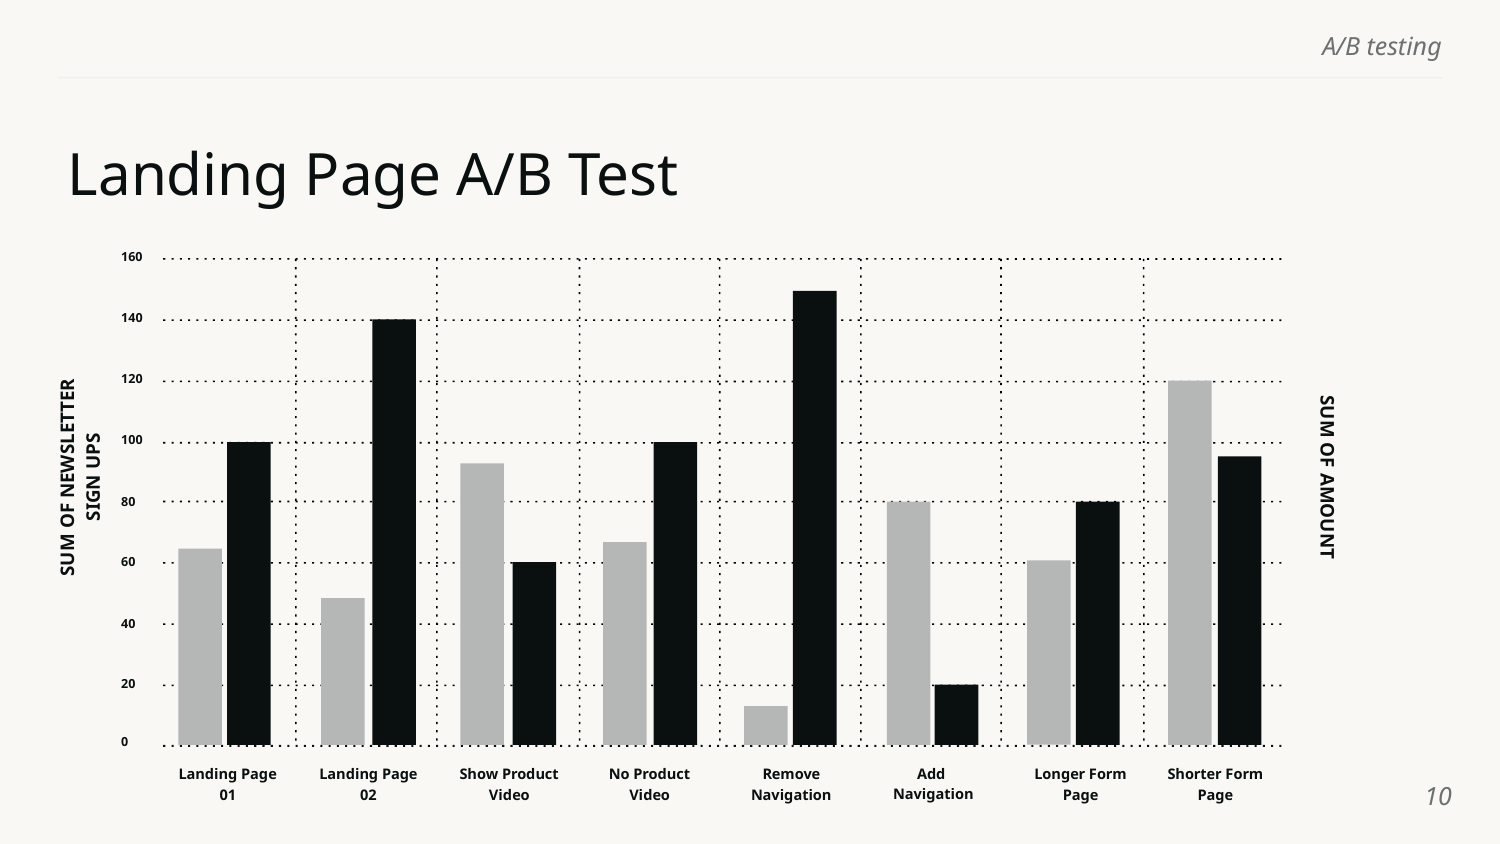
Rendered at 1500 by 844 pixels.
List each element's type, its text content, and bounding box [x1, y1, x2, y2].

text_box 160 [109, 243, 158, 275]
text_box Landing Page 01 [172, 762, 284, 808]
text_box [653, 442, 698, 745]
text_box [886, 501, 931, 745]
text_box Add Navigation [877, 762, 989, 808]
text_box [744, 706, 788, 745]
text_box 80 [109, 488, 153, 519]
text_box Shorter Form Page [1159, 762, 1271, 808]
text_box 0 [109, 728, 143, 759]
text_box [372, 319, 416, 745]
text_box 100 [109, 426, 158, 457]
text_box Longer Form Page [1025, 762, 1137, 808]
text_box [1075, 501, 1120, 745]
text_box Show Product Video [453, 762, 565, 808]
text_box 140 [109, 304, 158, 335]
text_box 40 [109, 609, 153, 641]
text_box SUM OF AMOUNT [1319, 356, 1341, 599]
text_box 60 [109, 548, 153, 579]
text_box 20 [109, 670, 152, 701]
text_box 120 [109, 365, 157, 396]
text_box Remove Navigation [735, 762, 847, 808]
text_box [321, 598, 365, 745]
text_box [178, 548, 222, 745]
text_box SUM OF NEWSLETTER SIGN UPS [67, 356, 89, 599]
text_box [1217, 456, 1262, 745]
text_box [227, 442, 271, 745]
text_box [1027, 560, 1071, 745]
text_box [460, 463, 504, 745]
text_box [512, 562, 557, 745]
text_box No Product Video [594, 762, 706, 808]
text_box Landing Page 02 [312, 762, 425, 808]
text_box [934, 684, 979, 745]
title Landing Page A/B Test [67, 136, 1452, 213]
text_box [1168, 380, 1212, 745]
text_box [603, 542, 647, 745]
text_box [792, 290, 837, 745]
slide_number <number> [1361, 764, 1452, 830]
